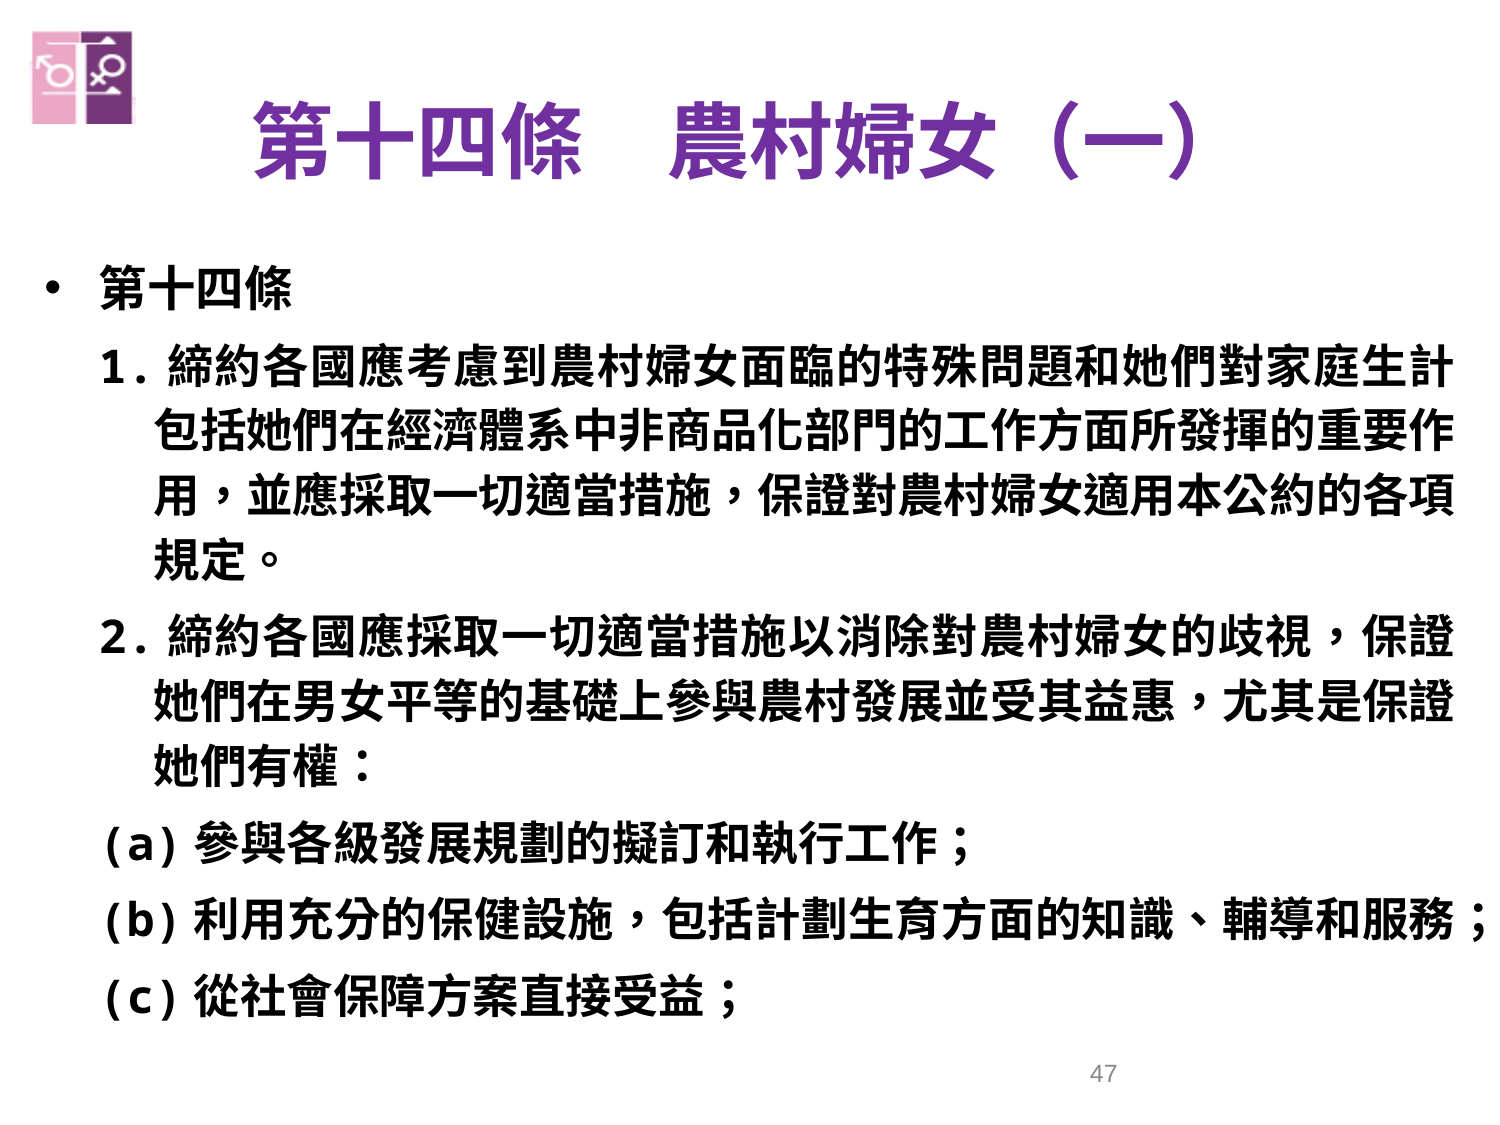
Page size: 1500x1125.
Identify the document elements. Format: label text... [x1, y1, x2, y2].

list 第十四條 1.締約各國應考慮到農村婦女面臨的特殊問題和她們對家庭生計包括她們在經濟體系中非商品化部門的工作方面所發揮的重要作用，並應採取一切適當措施，保證對農村婦女適用本公約的各項規定。 2.締約各國應採取一切適當措施以消除對農村婦女的歧視，保證她們在男女平等的基礎上參與農村發展並受其益惠，尤其是保證她們有權： (a)參與各級發展規劃的擬訂和執行工作； (b)利用充分的保健設施，包括計劃生育方面的知識、輔導和服務； (c)從社會保障方案直接受益； [29, 243, 1471, 1071]
title 第十四條 農村婦女（一） [75, 45, 1426, 233]
text_box 47 [1074, 1042, 1426, 1103]
